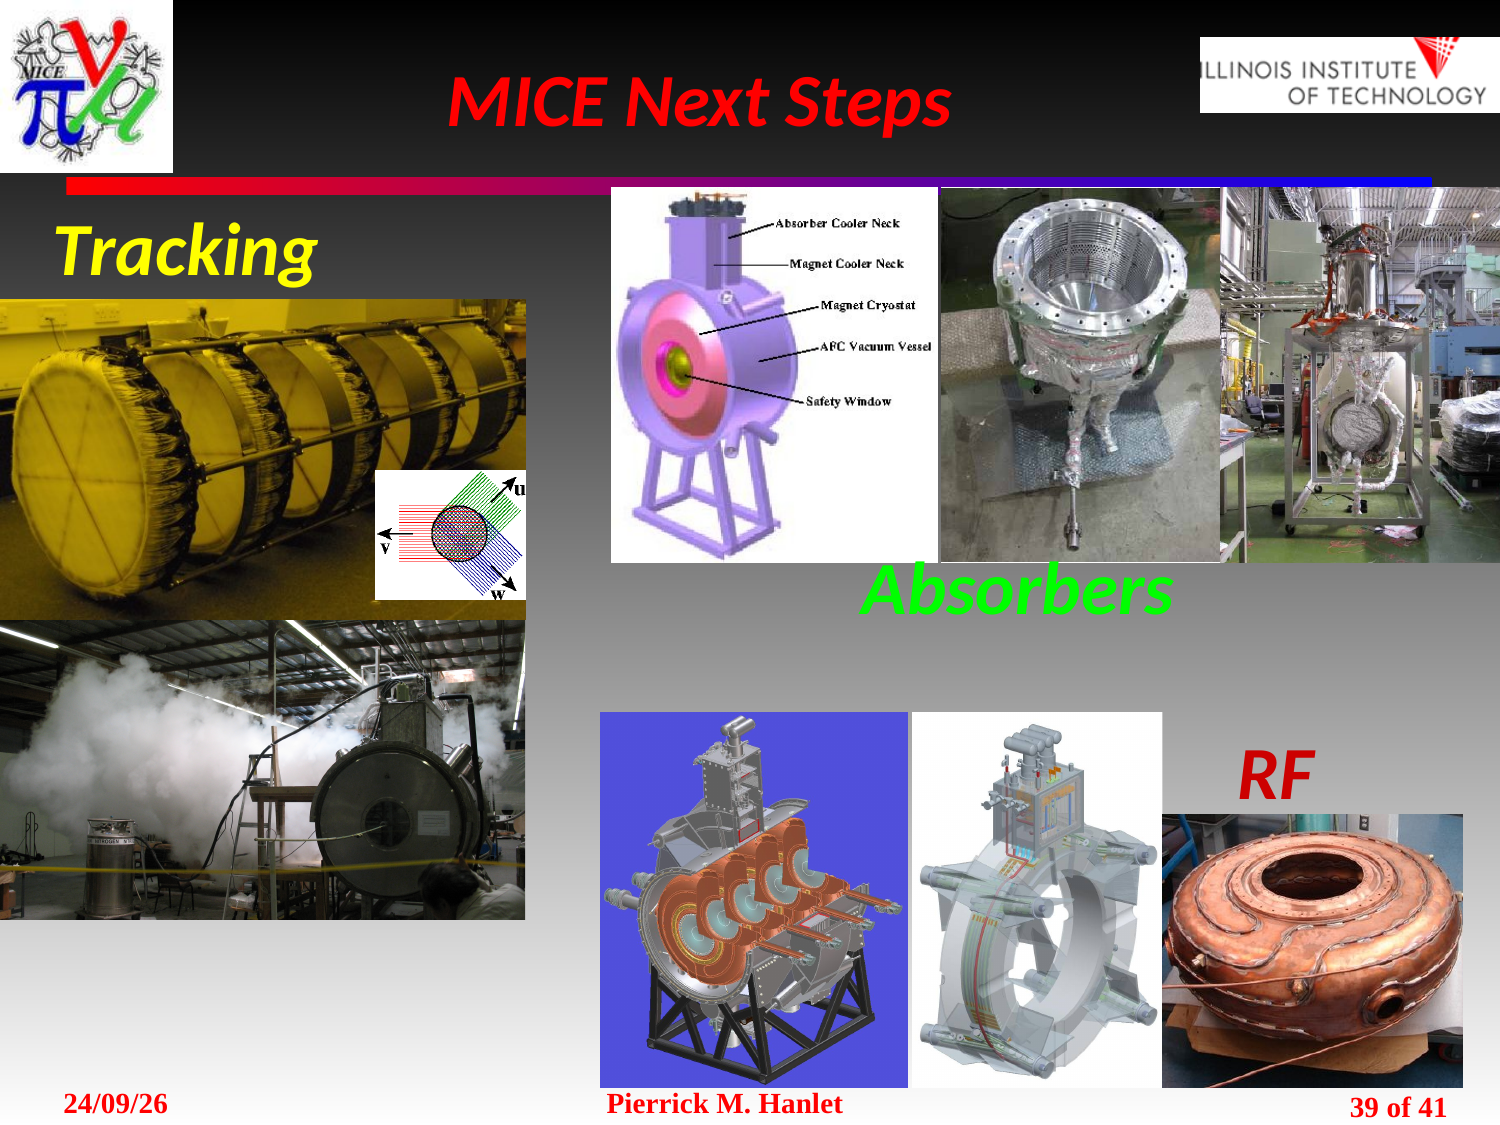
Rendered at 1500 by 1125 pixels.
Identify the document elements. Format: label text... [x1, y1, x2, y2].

picture [0, 299, 526, 920]
picture [941, 187, 1500, 563]
text_box Tracking [37, 197, 451, 299]
picture [600, 712, 908, 1088]
picture [611, 187, 938, 563]
picture [912, 712, 1463, 1088]
text_box RF [1200, 721, 1352, 826]
text_box Absorbers [846, 536, 1311, 640]
picture [0, 0, 173, 173]
picture [1212, 37, 1500, 113]
title MICE Next Steps [187, 37, 1212, 162]
